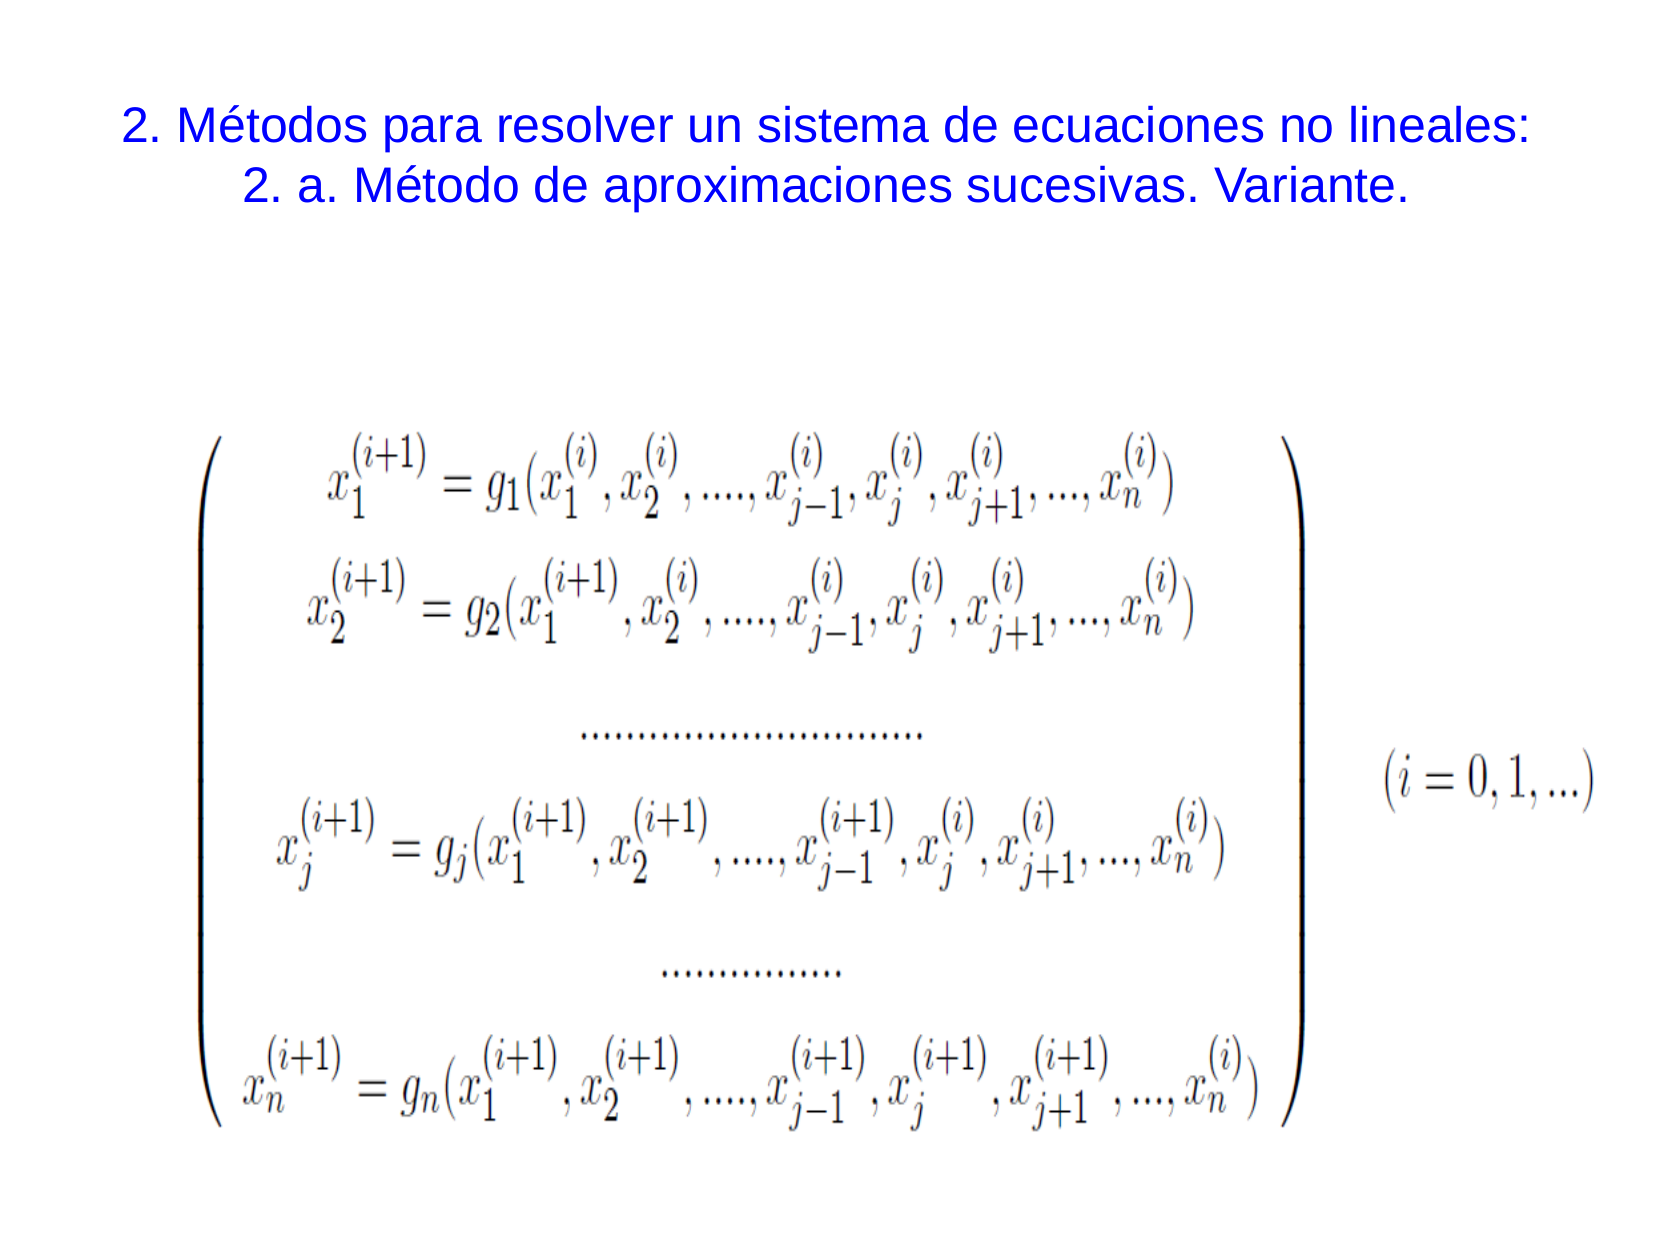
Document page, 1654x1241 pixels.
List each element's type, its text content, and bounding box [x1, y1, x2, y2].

picture [88, 324, 1595, 1152]
title 2. Métodos para resolver un sistema de ecuaciones no lineales: 2. a. Método de aproximaciones sucesivas. Variante. [82, 49, 1571, 257]
